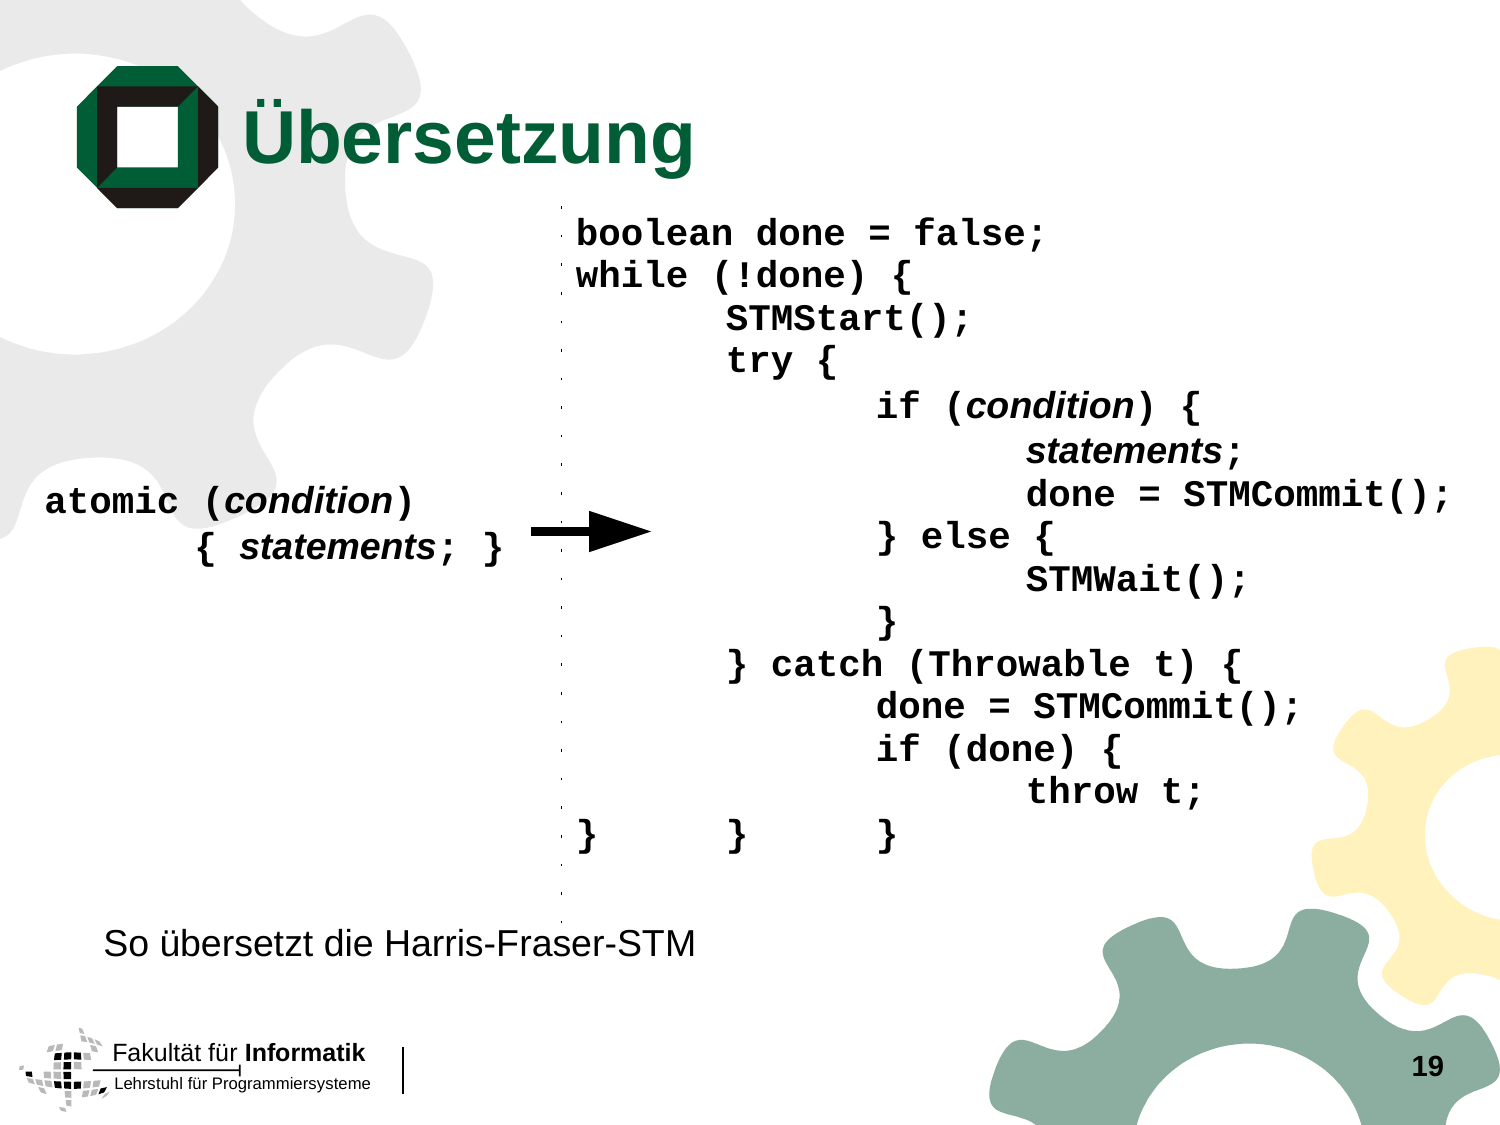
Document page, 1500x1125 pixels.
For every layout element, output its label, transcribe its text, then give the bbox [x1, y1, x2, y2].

text_box atomic (condition) { statements; } [29, 472, 561, 578]
text_box boolean done = false; while (!done) { STMStart(); try { if (condition) { statements; done = STMCommit(); } else { STMWait(); } } catch (Throwable t) { done = STMCommit(); if (done) { throw t; } } } [561, 206, 1477, 865]
title Übersetzung [242, 19, 1425, 256]
text_box So übersetzt die Harris-Fraser-STM [88, 915, 1004, 973]
